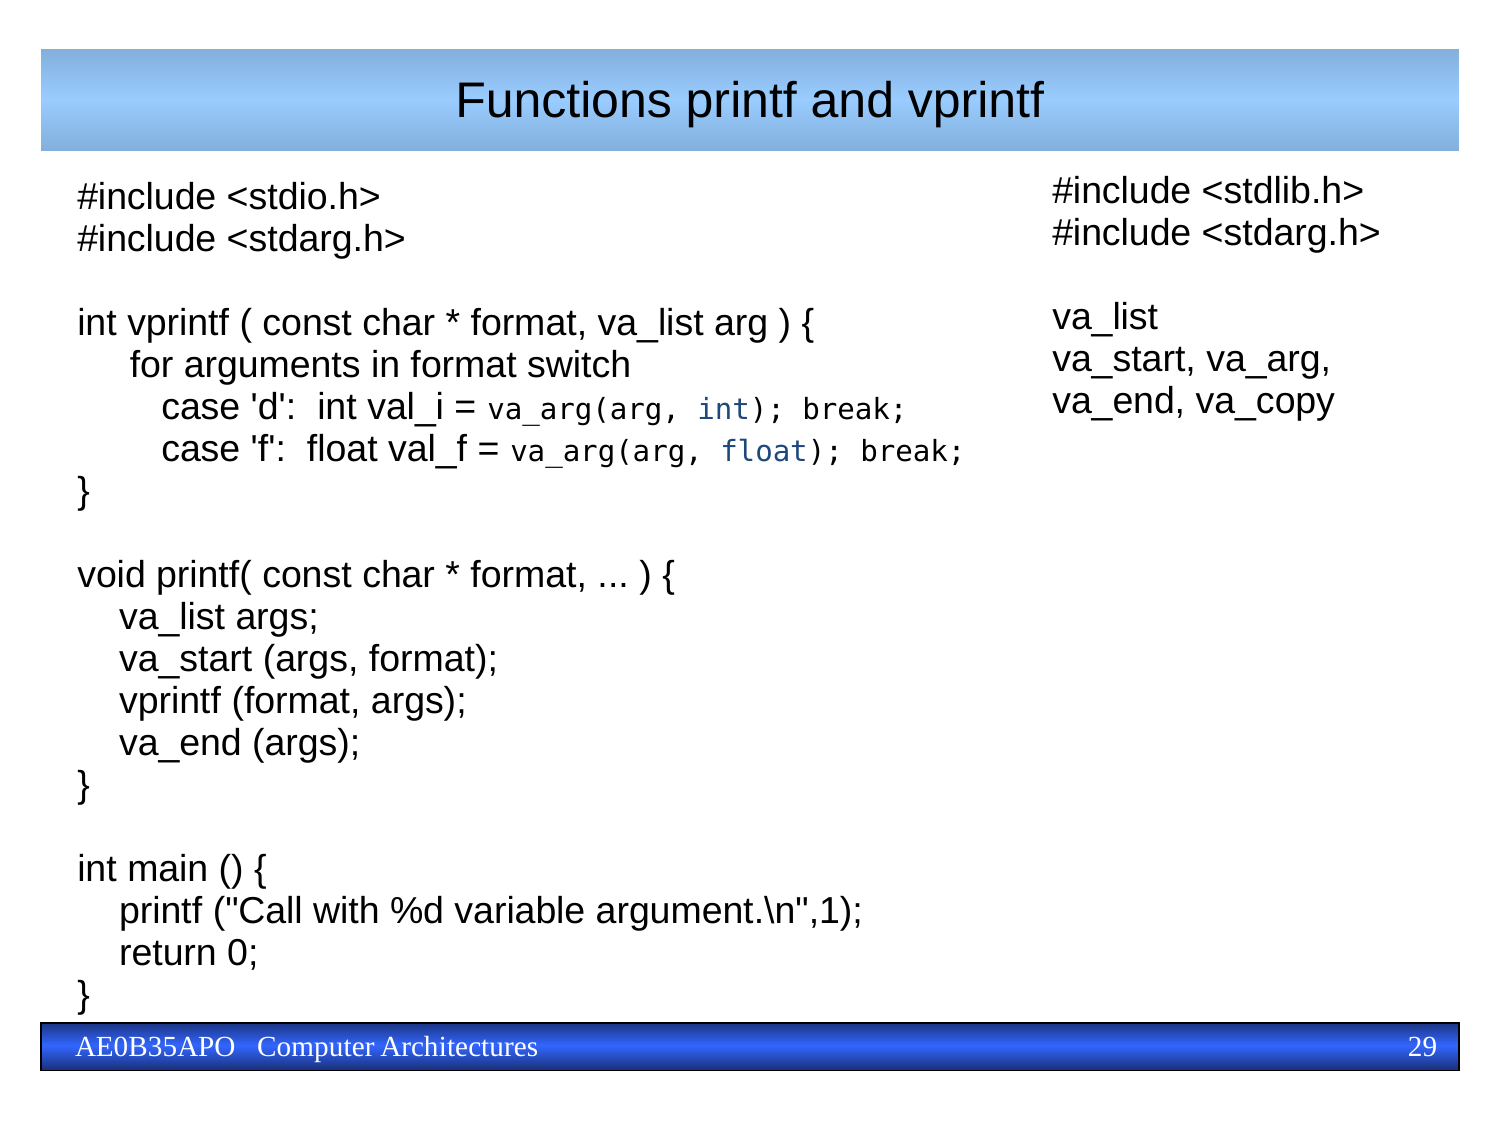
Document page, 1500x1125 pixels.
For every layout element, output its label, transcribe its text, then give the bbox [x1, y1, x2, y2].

text_box #include <stdio.h> #include <stdarg.h> int vprintf ( const char * format, va_list arg ) { for arguments in format switch case 'd': int val_i = va_arg(arg, int); break; case 'f': float val_f = va_arg(arg, float); break; } void printf( const char * format, ... ) { va_list args; va_start (args, format); vprintf (format, args); va_end (args); } int main () { printf ("Call with %d variable argument.\n",1); return 0; } [62, 168, 1025, 1023]
title Functions printf and vprintf [41, 49, 1459, 151]
text_box #include <stdlib.h> #include <stdarg.h> va_list va_start, va_arg, va_end, va_copy [1037, 162, 1425, 430]
